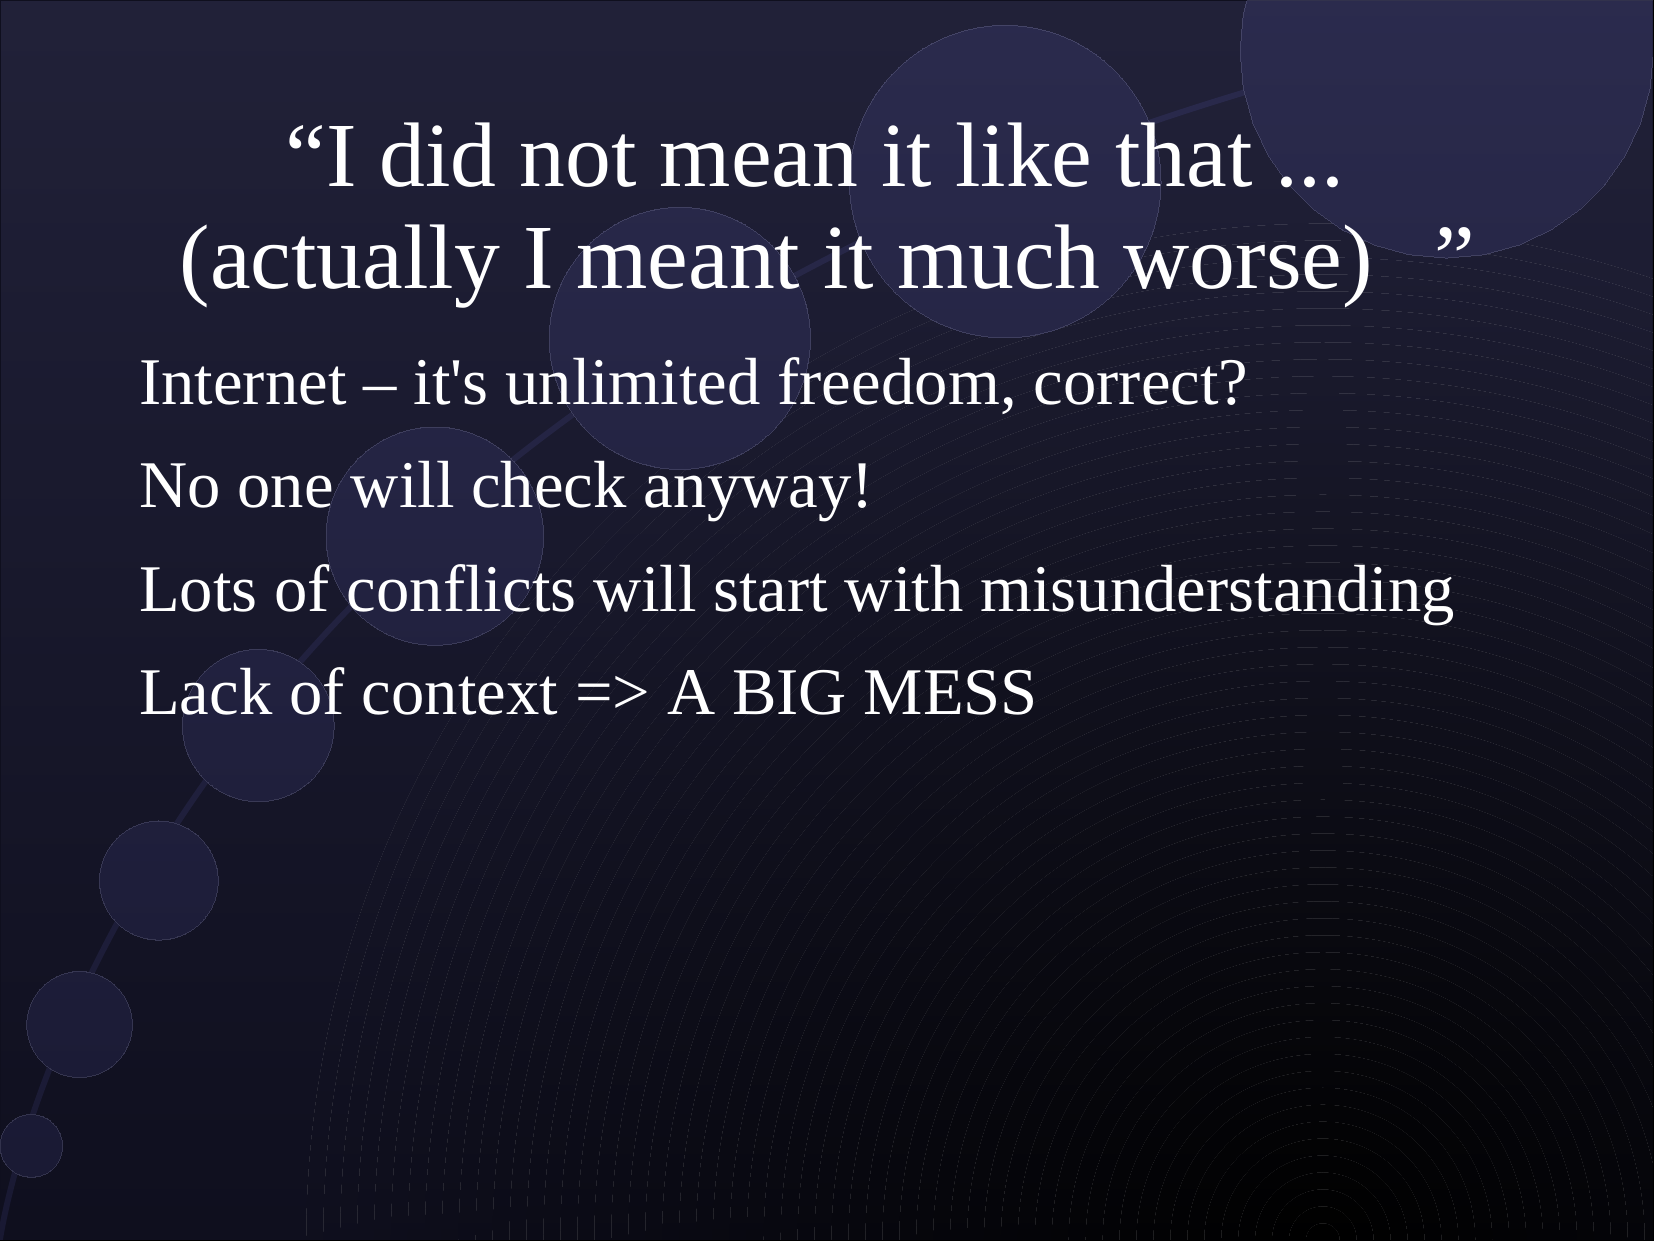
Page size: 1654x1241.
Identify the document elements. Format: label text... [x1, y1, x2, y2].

title “I did not mean it like that ... (actually I meant it much worse) ” [121, 102, 1534, 311]
list Internet – it's unlimited freedom, correct? No one will check anyway! Lots of conflicts will start with misunderstanding Lack of context => A BIG MESS [121, 344, 1534, 1127]
